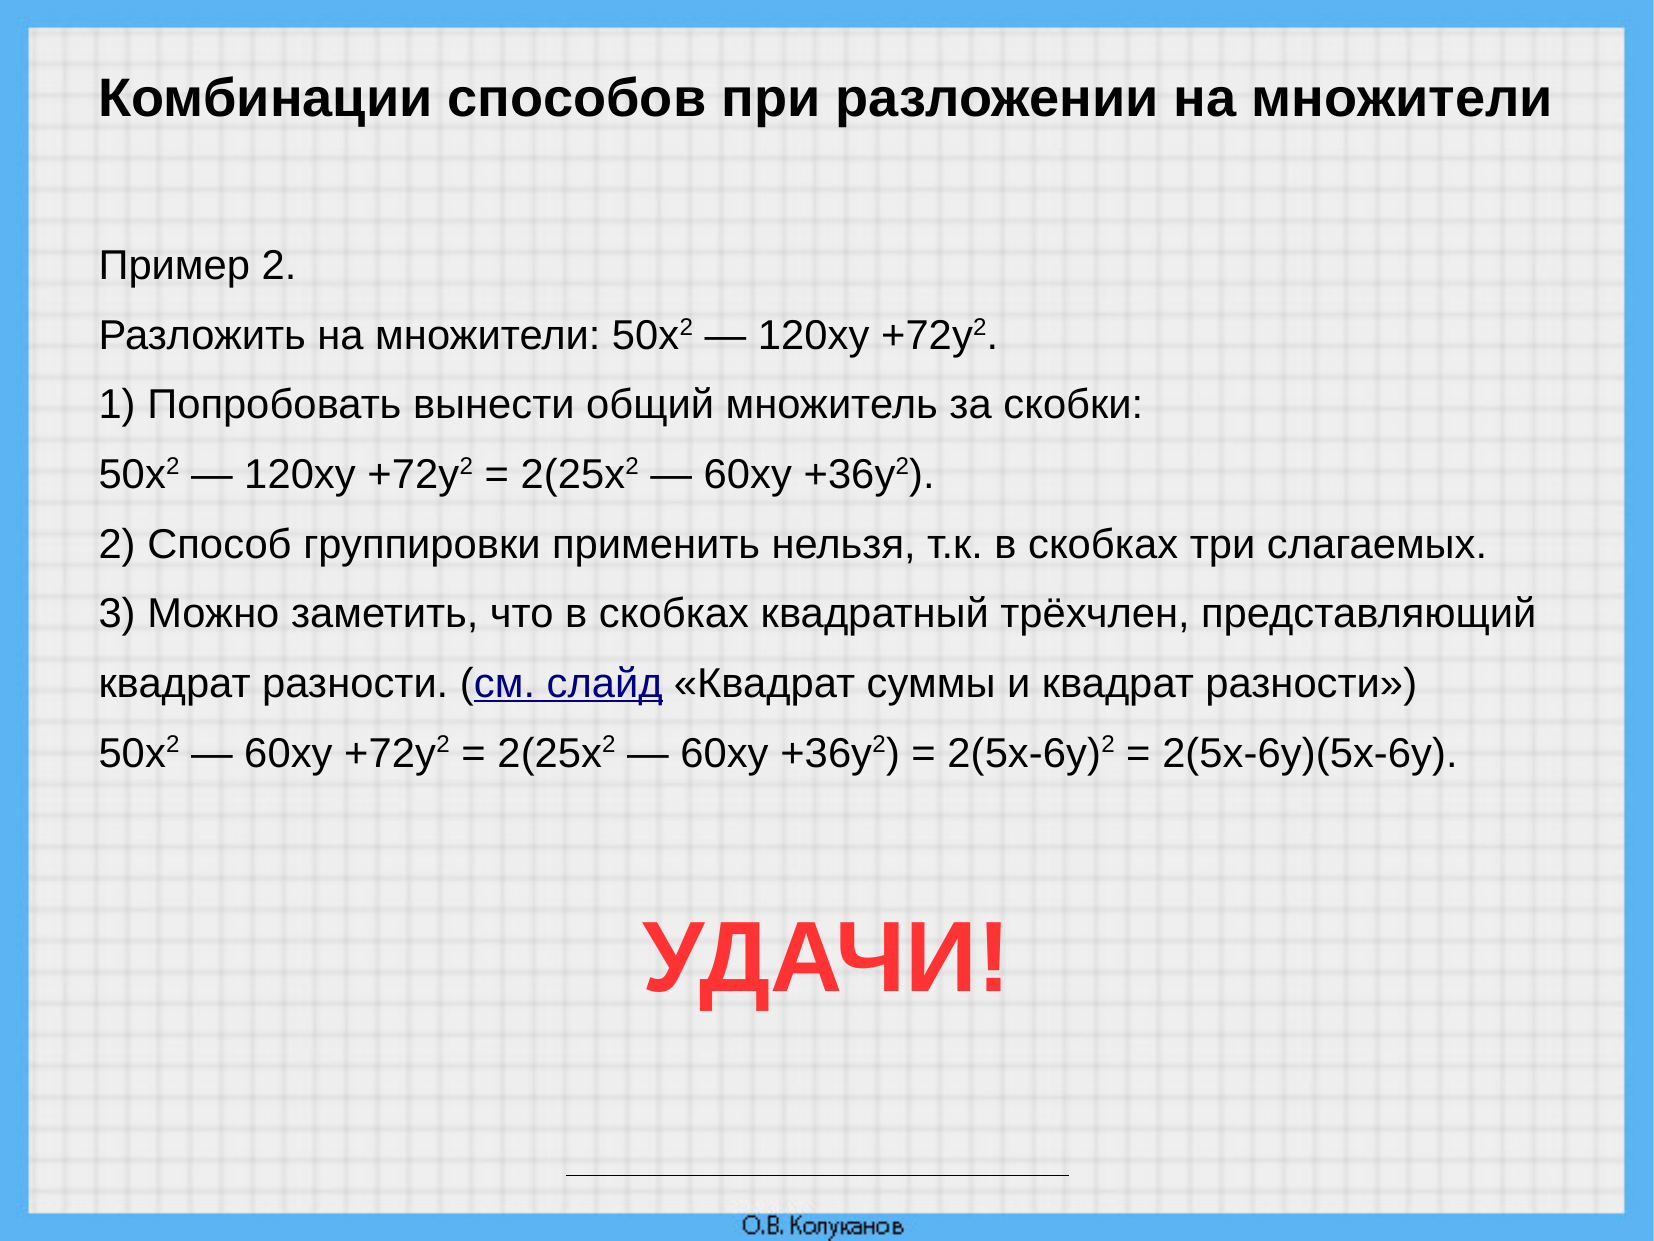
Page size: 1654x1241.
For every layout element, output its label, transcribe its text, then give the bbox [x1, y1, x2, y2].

picture [0, 0, 1654, 1241]
text_box Комбинации способов при разложении на множители Пример 2. Разложить на множители: 50х2 — 120ху +72у2. Попробовать вынести общий множитель за скобки: 50х2 — 120ху +72у2 = 2(25х2 — 60ху +36у2). Способ группировки применить нельзя, т.к. в скобках три слагаемых. Можно заметить, что в скобках квадратный трёхчлен, представляющий квадрат разности. (см. слайд «Квадрат суммы и квадрат разности») 50х2 — 60ху +72у2 = 2(25х2 — 60ху +36у2) = 2(5х-6у)2 = 2(5х-6у)(5х-6у). УДАЧИ! [29, 29, 1625, 1211]
